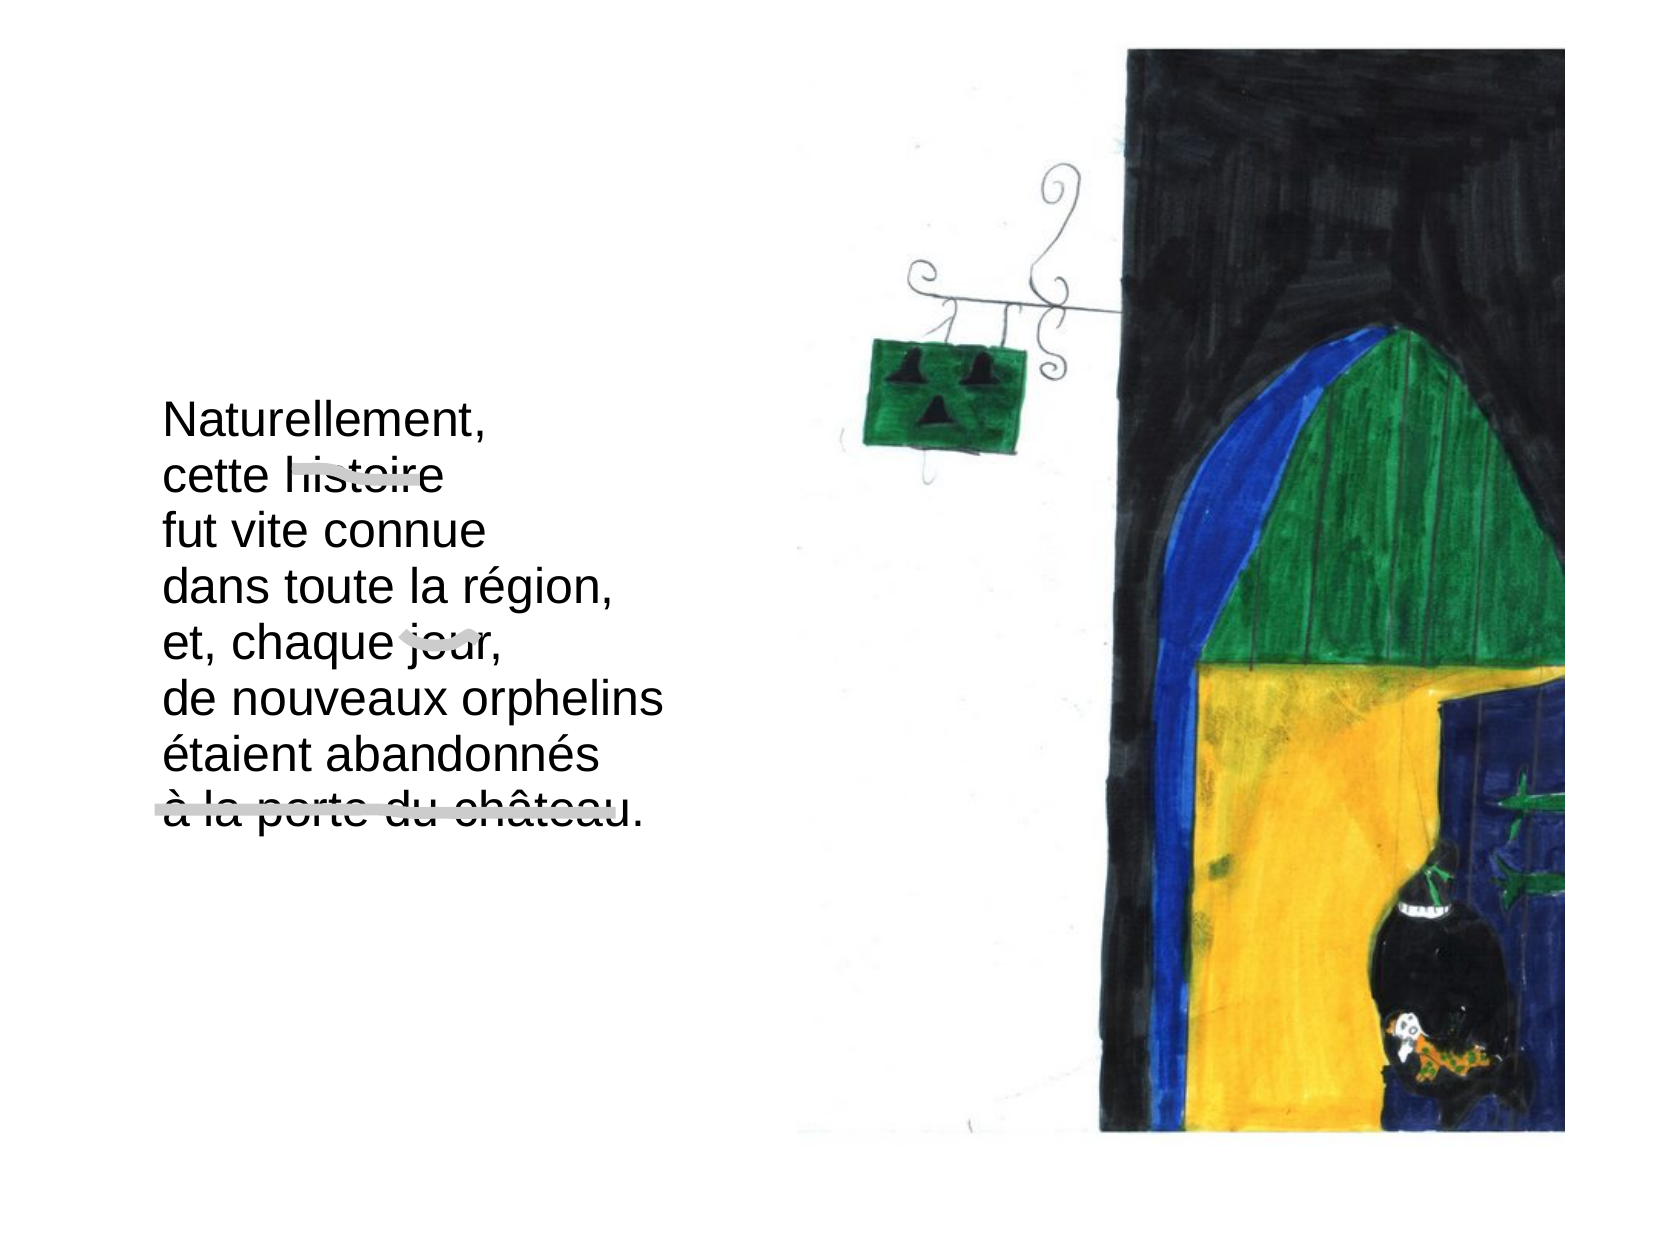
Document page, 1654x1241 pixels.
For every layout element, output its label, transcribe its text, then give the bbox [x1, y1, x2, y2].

picture [797, 42, 1565, 1152]
text_box Naturellement, cette histoire fut vite connue dans toute la région, et, chaque jour, de nouveaux orphelins étaient abandonnés à la porte du château. [147, 383, 768, 945]
